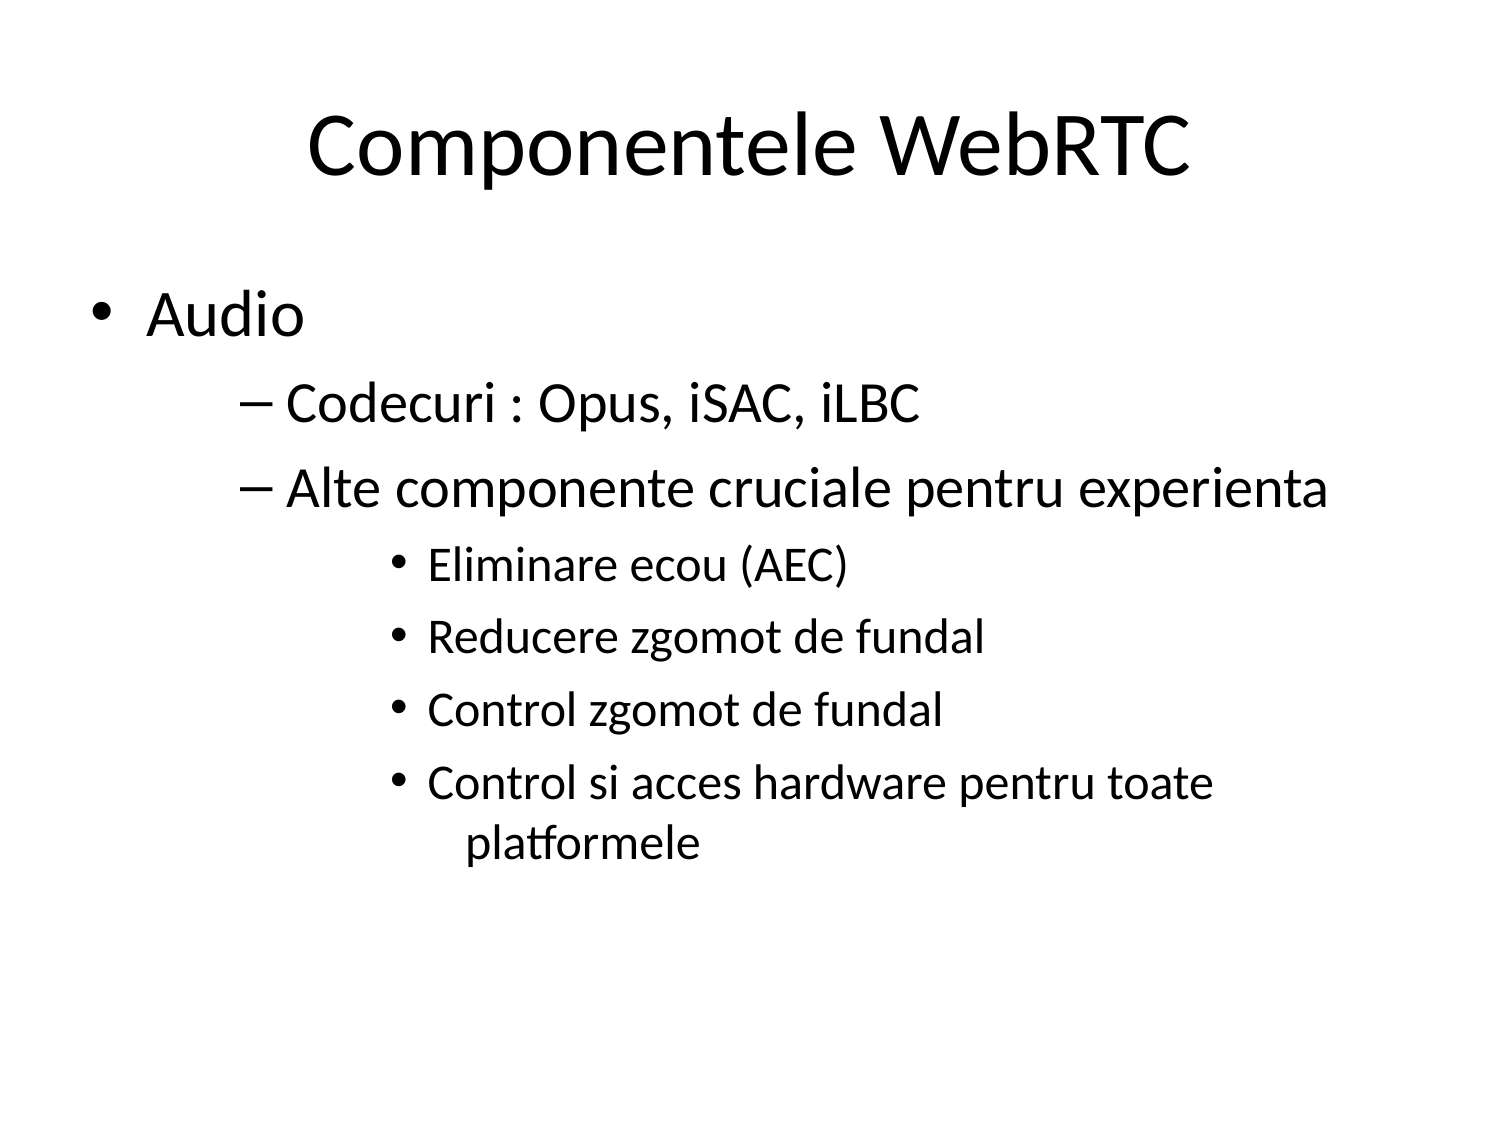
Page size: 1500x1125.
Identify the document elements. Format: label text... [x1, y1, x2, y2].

list Audio Codecuri : Opus, iSAC, iLBC Alte componente cruciale pentru experienta Eliminare ecou (AEC) Reducere zgomot de fundal Control zgomot de fundal Control si acces hardware pentru toate platformele [75, 262, 1426, 1005]
title Componentele WebRTC [75, 45, 1426, 233]
